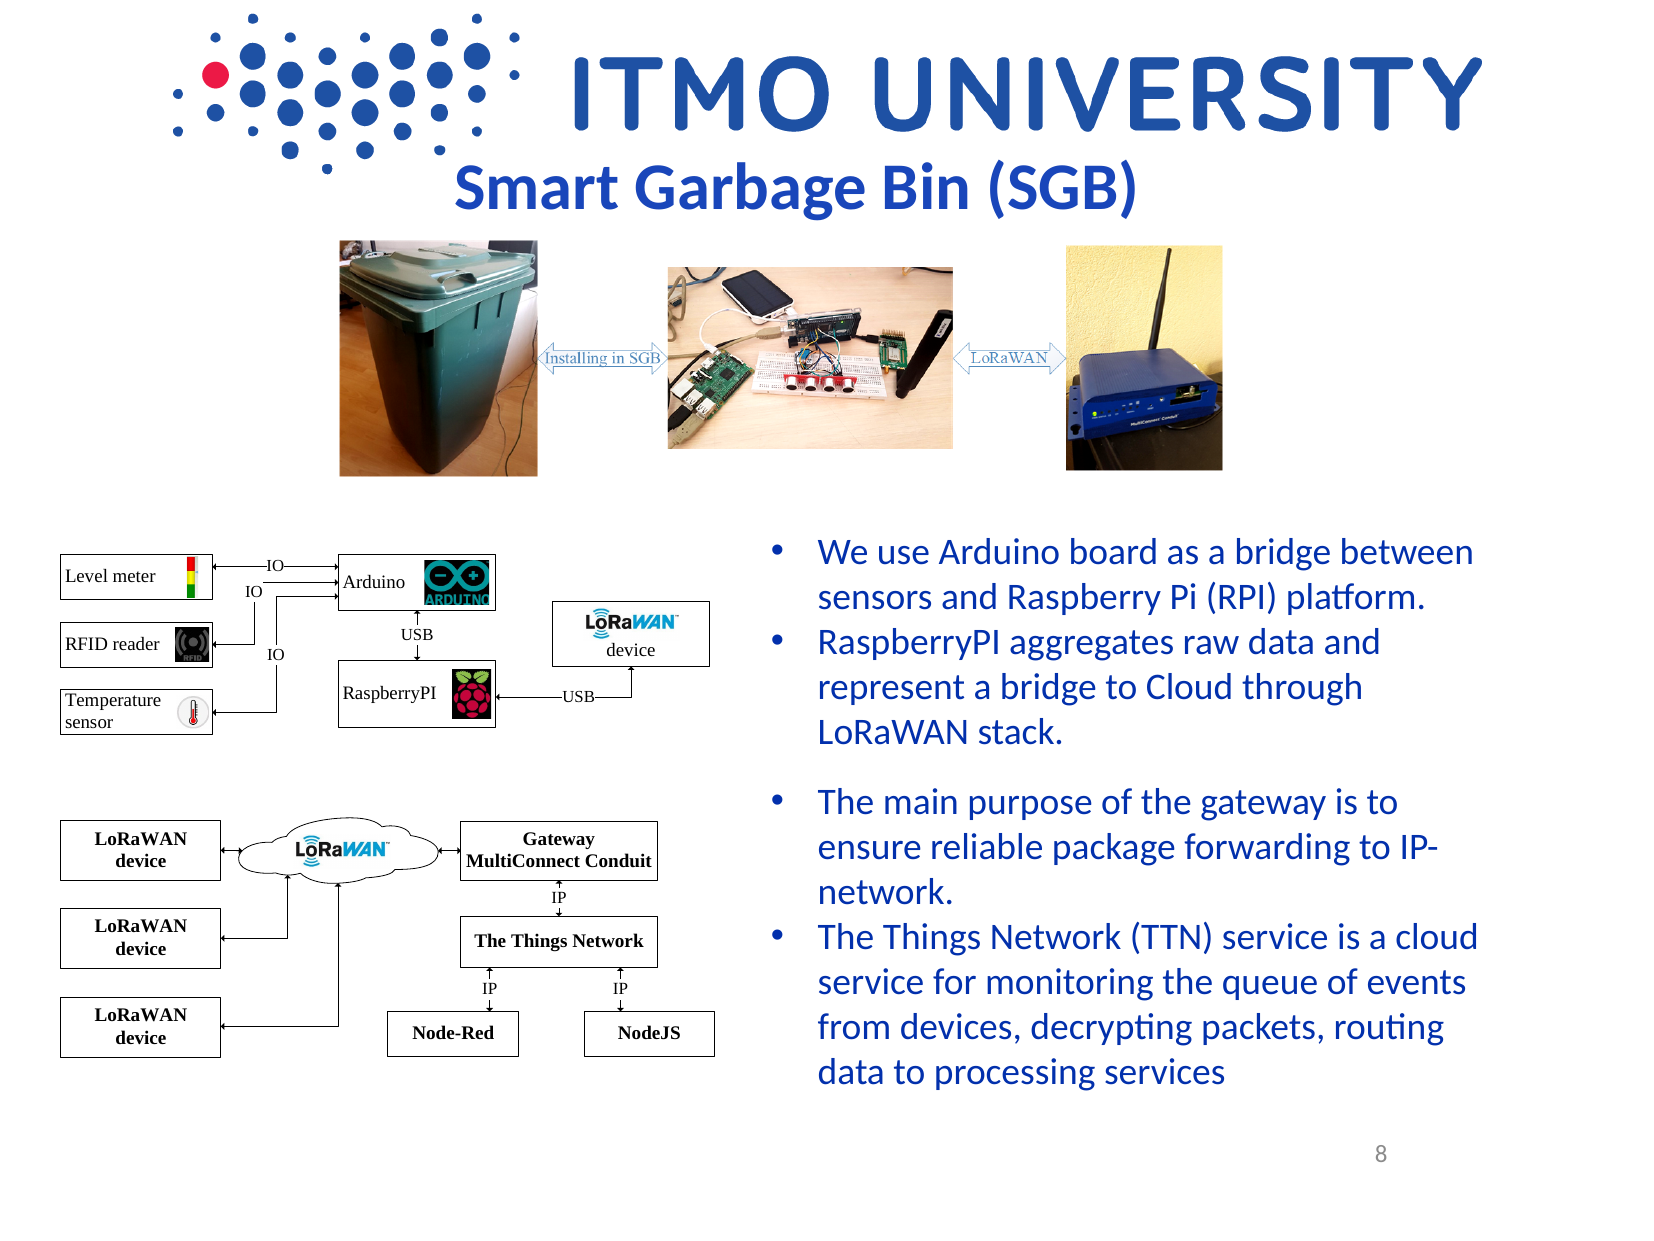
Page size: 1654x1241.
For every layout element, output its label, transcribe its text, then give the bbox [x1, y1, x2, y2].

picture [59, 551, 716, 735]
picture [0, 0, 1654, 477]
picture [59, 811, 716, 1058]
text_box We use Arduino board as a bridge between sensors and Raspberry Pi (RPI) platform. RaspberryPI aggregates raw data and represent a bridge to Cloud through LoRaWAN stack. [756, 519, 1507, 760]
text_box <номер> [1065, 1122, 1403, 1183]
text_box The main purpose of the gateway is to ensure reliable package forwarding to IP-network. The Things Network (TTN) service is a cloud service for monitoring the queue of events from devices, decrypting packets, routing data to processing services [756, 769, 1507, 1100]
